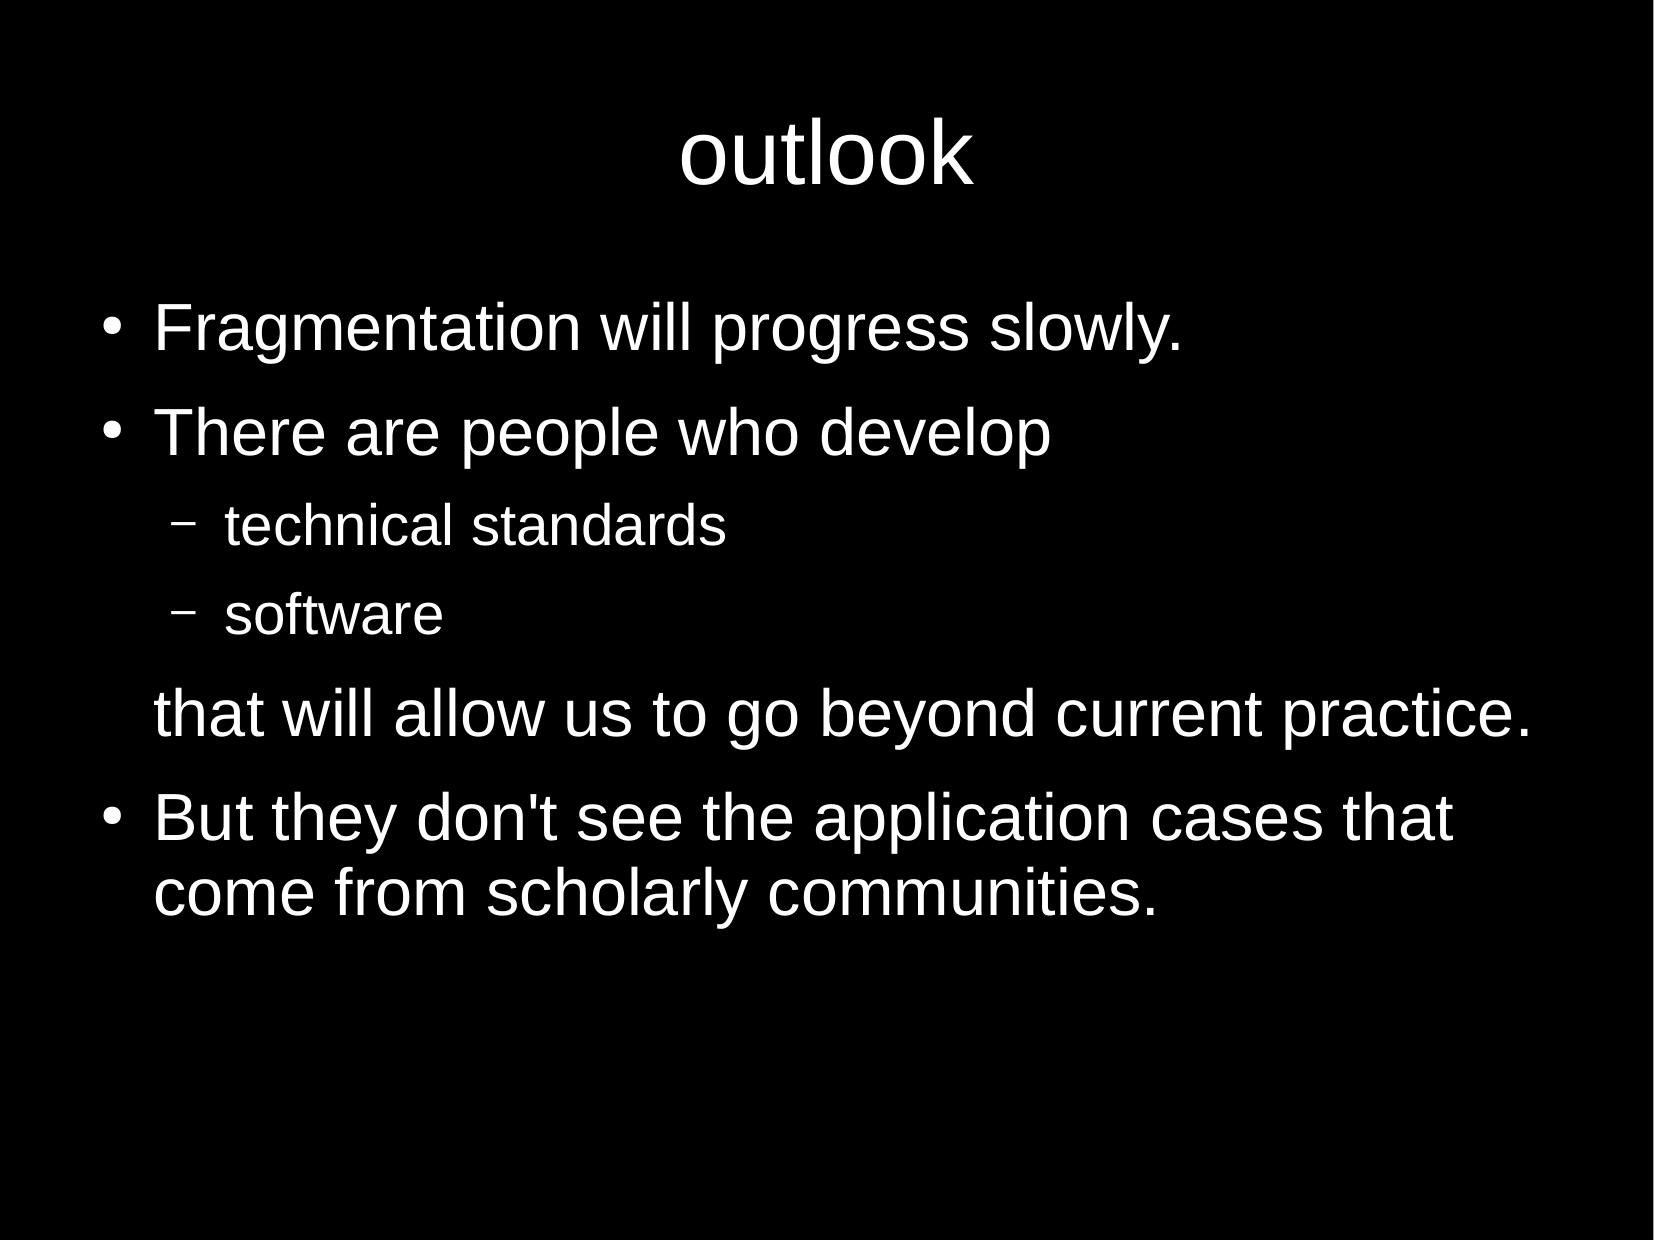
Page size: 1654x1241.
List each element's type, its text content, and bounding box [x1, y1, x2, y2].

title outlook [82, 49, 1571, 257]
list Fragmentation will progress slowly. There are people who develop technical standards software that will allow us to go beyond current practice. But they don't see the application cases that come from scholarly communities. [82, 290, 1571, 1010]
